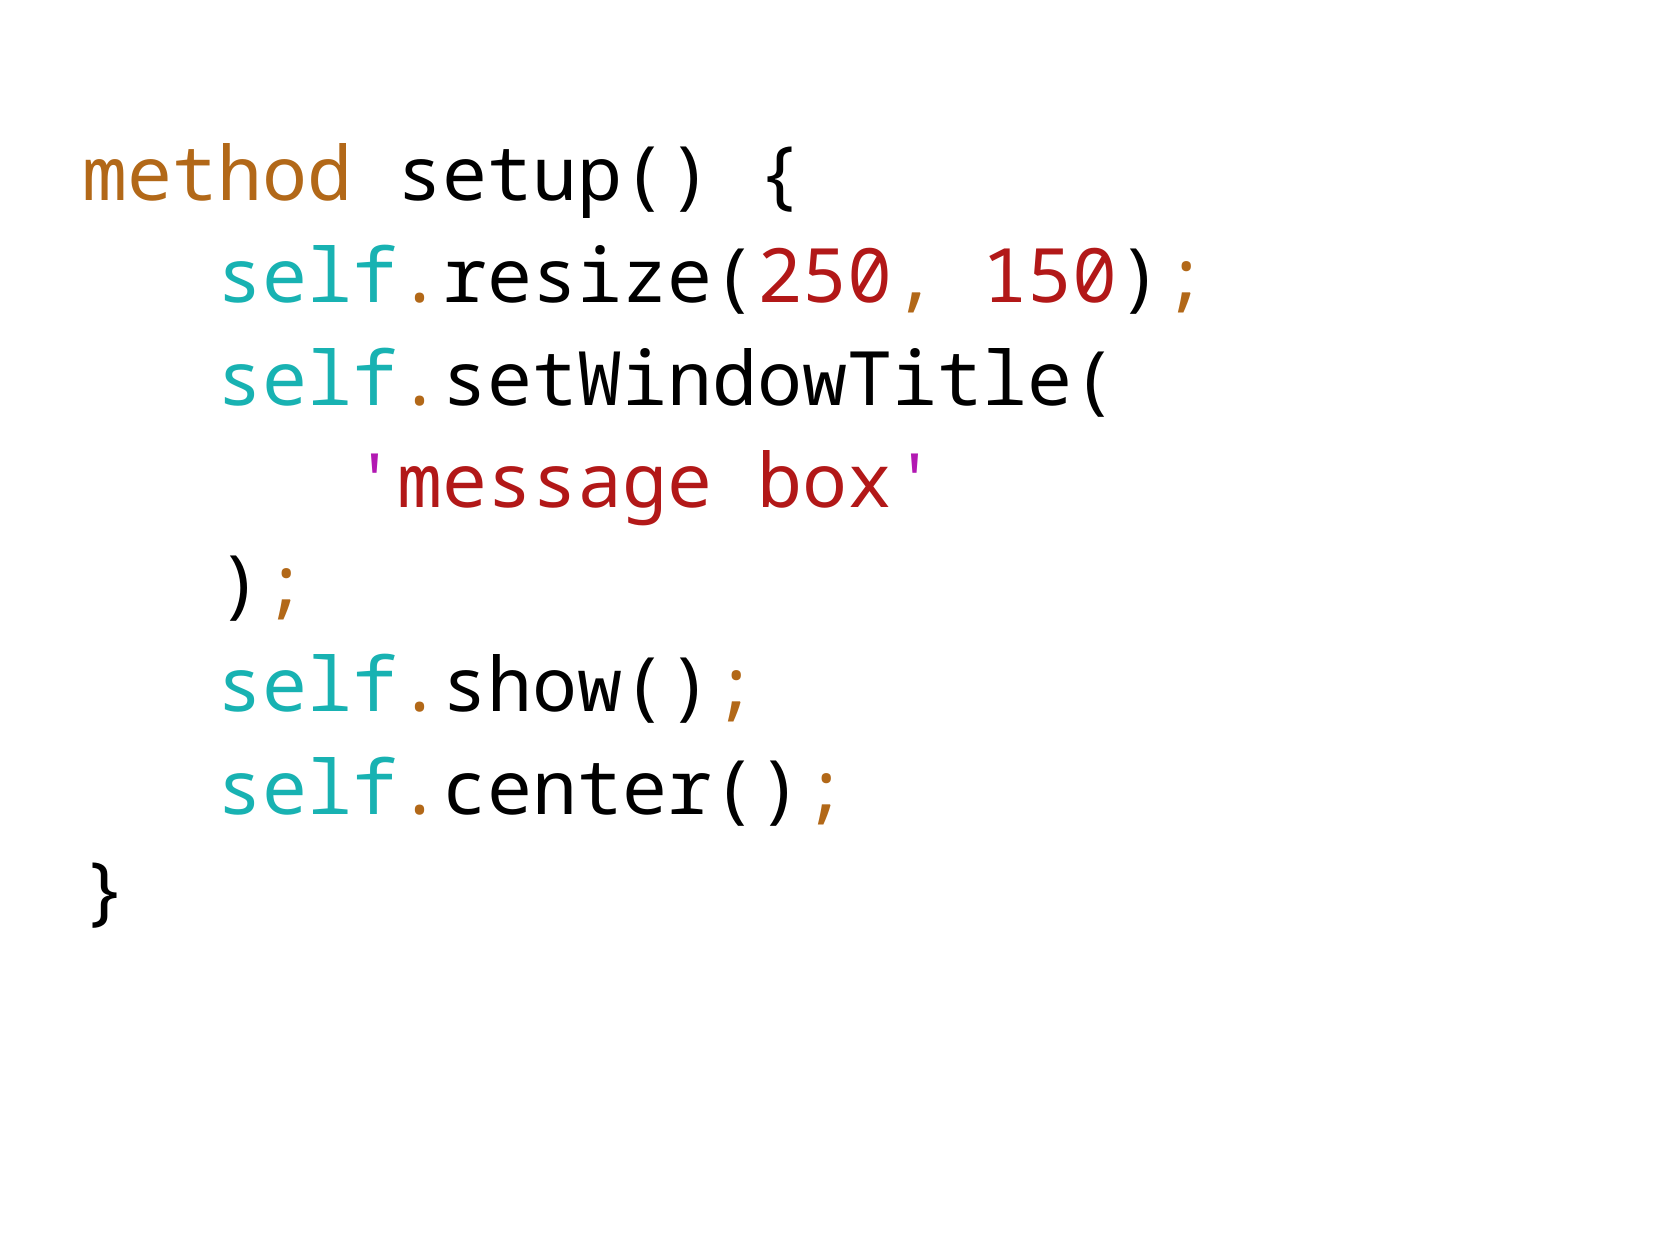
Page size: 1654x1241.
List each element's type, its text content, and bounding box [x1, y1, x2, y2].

subtitle method setup() { self.resize(250, 150); self.setWindowTitle( 'message box' ); self.show(); self.center(); } [82, 49, 1571, 1010]
